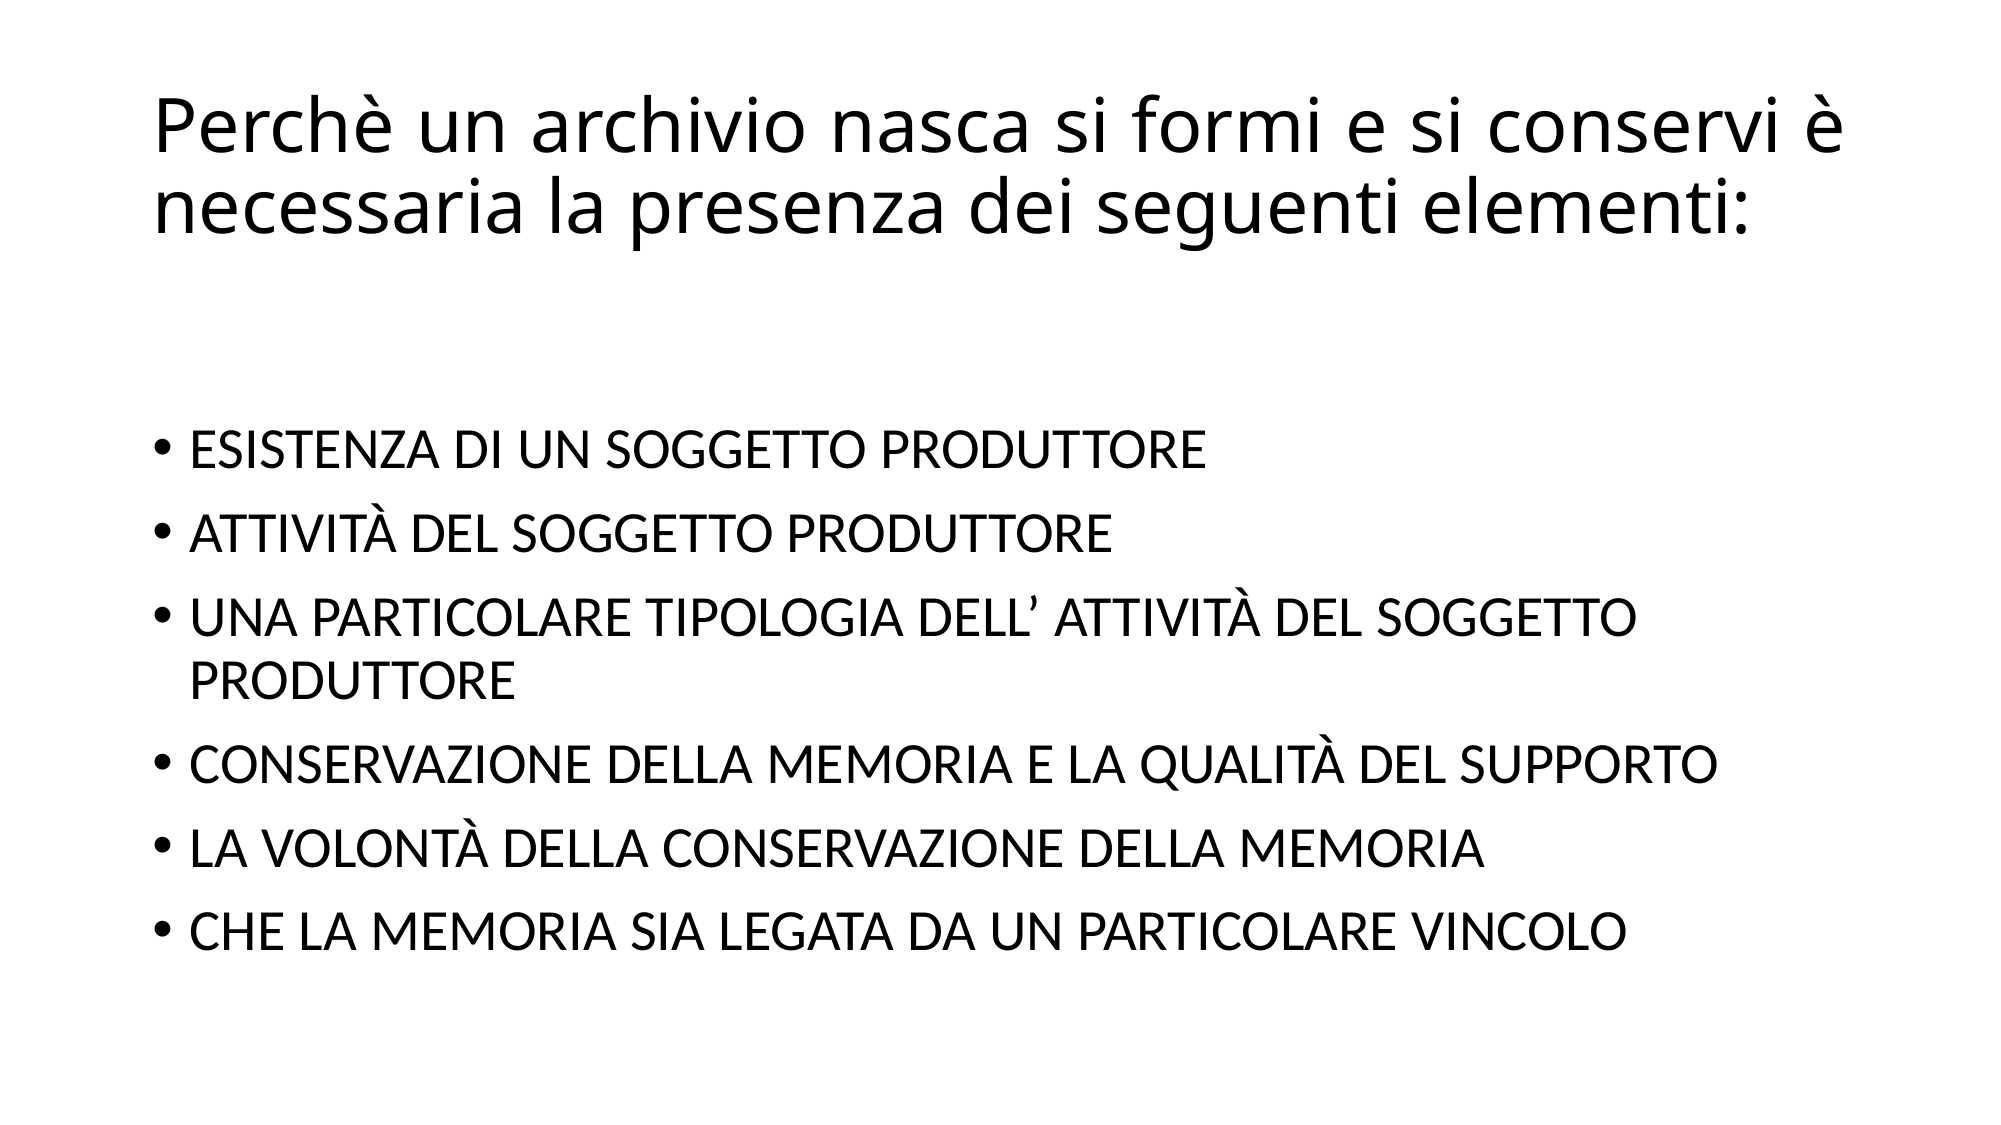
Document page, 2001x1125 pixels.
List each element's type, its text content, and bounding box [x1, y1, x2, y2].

list ESISTENZA DI UN SOGGETTO PRODUTTORE ATTIVITÀ DEL SOGGETTO PRODUTTORE UNA PARTICOLARE TIPOLOGIA DELL’ ATTIVITÀ DEL SOGGETTO PRODUTTORE CONSERVAZIONE DELLA MEMORIA E LA QUALITÀ DEL SUPPORTO LA VOLONTÀ DELLA CONSERVAZIONE DELLA MEMORIA CHE LA MEMORIA SIA LEGATA DA UN PARTICOLARE VINCOLO [137, 411, 1863, 1014]
title Perchè un archivio nasca si formi e si conservi è necessaria la presenza dei seguenti elementi: [137, 59, 1863, 278]
